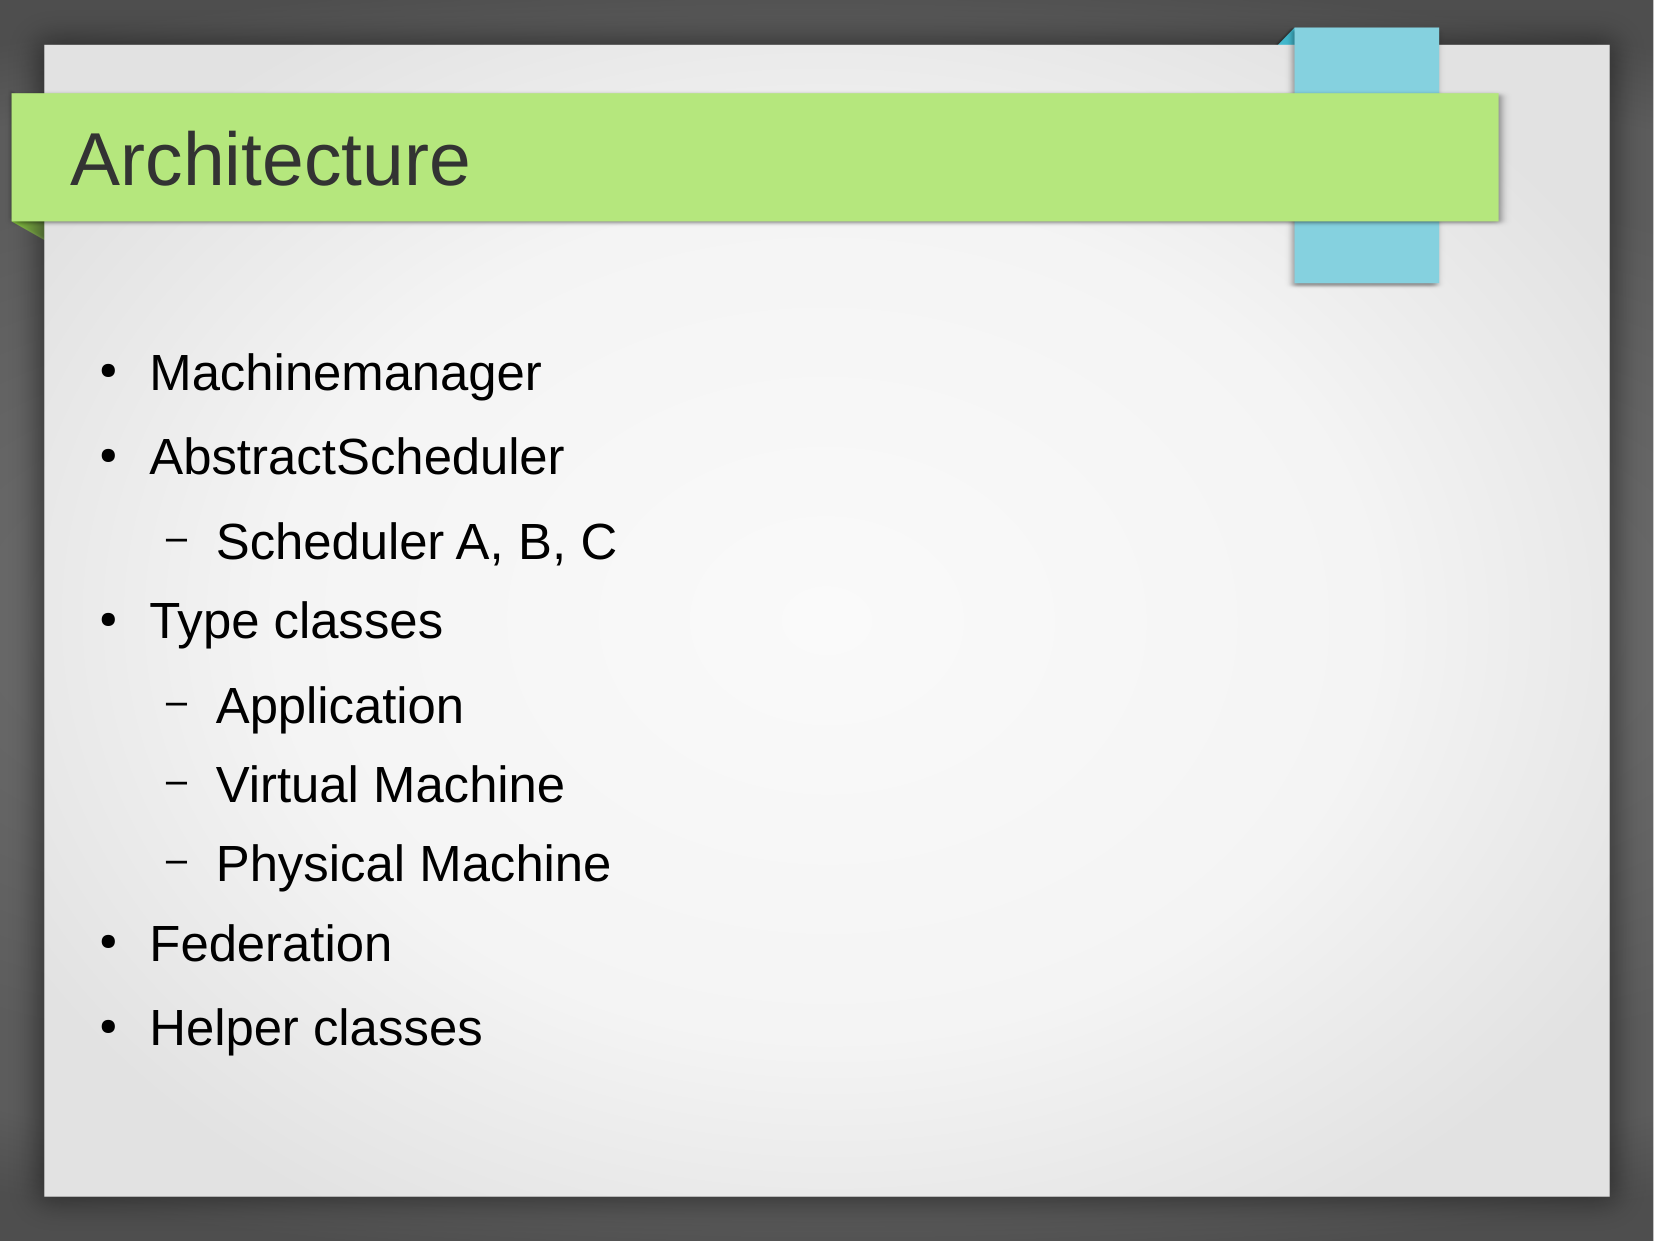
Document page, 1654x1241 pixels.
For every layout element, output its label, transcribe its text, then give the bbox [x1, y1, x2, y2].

picture [0, 0, 1654, 1241]
title Architecture [70, 106, 1229, 213]
list Machinemanager AbstractScheduler Scheduler A, B, C Type classes Application Virtual Machine Physical Machine Federation Helper classes [82, 343, 1538, 1063]
